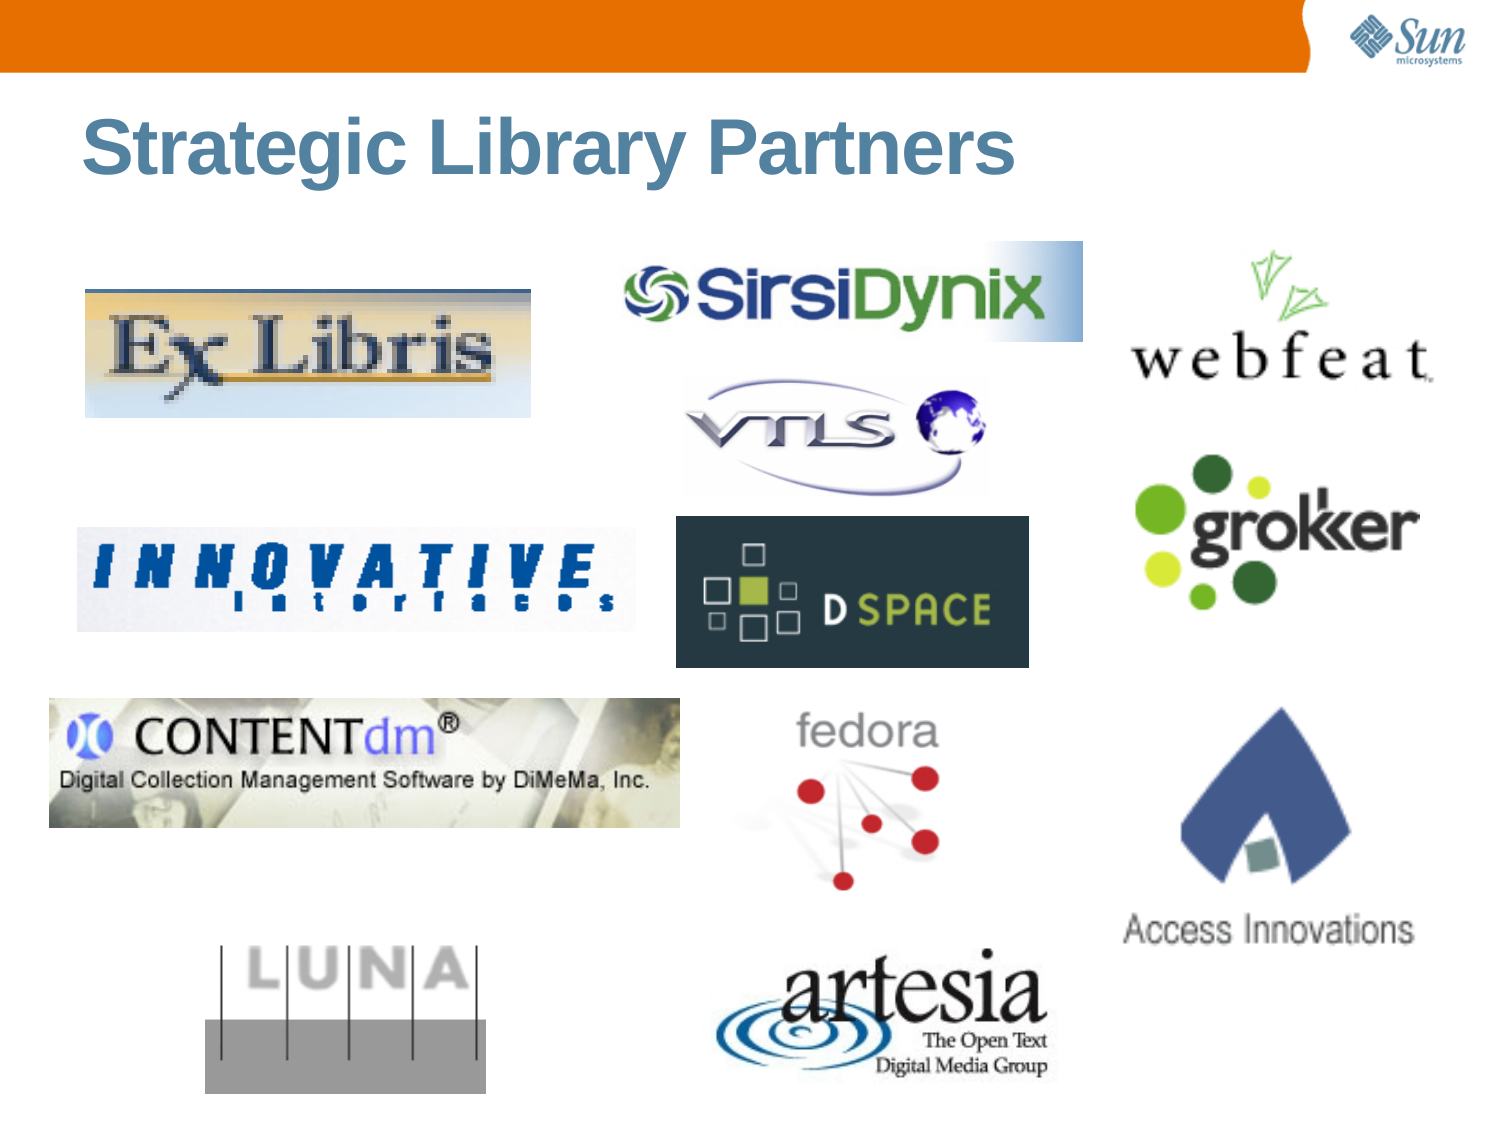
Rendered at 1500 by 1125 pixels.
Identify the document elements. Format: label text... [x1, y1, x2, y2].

picture [683, 376, 990, 497]
picture [1108, 700, 1429, 955]
picture [697, 934, 1080, 1104]
picture [49, 698, 680, 828]
picture [601, 241, 1083, 342]
picture [77, 527, 636, 632]
picture [676, 516, 1029, 668]
picture [1108, 227, 1446, 402]
picture [1114, 451, 1420, 617]
picture [0, 0, 1500, 75]
title Strategic Library Partners [81, 111, 1108, 216]
picture [85, 289, 531, 419]
picture [205, 872, 486, 1094]
picture [728, 669, 1009, 915]
